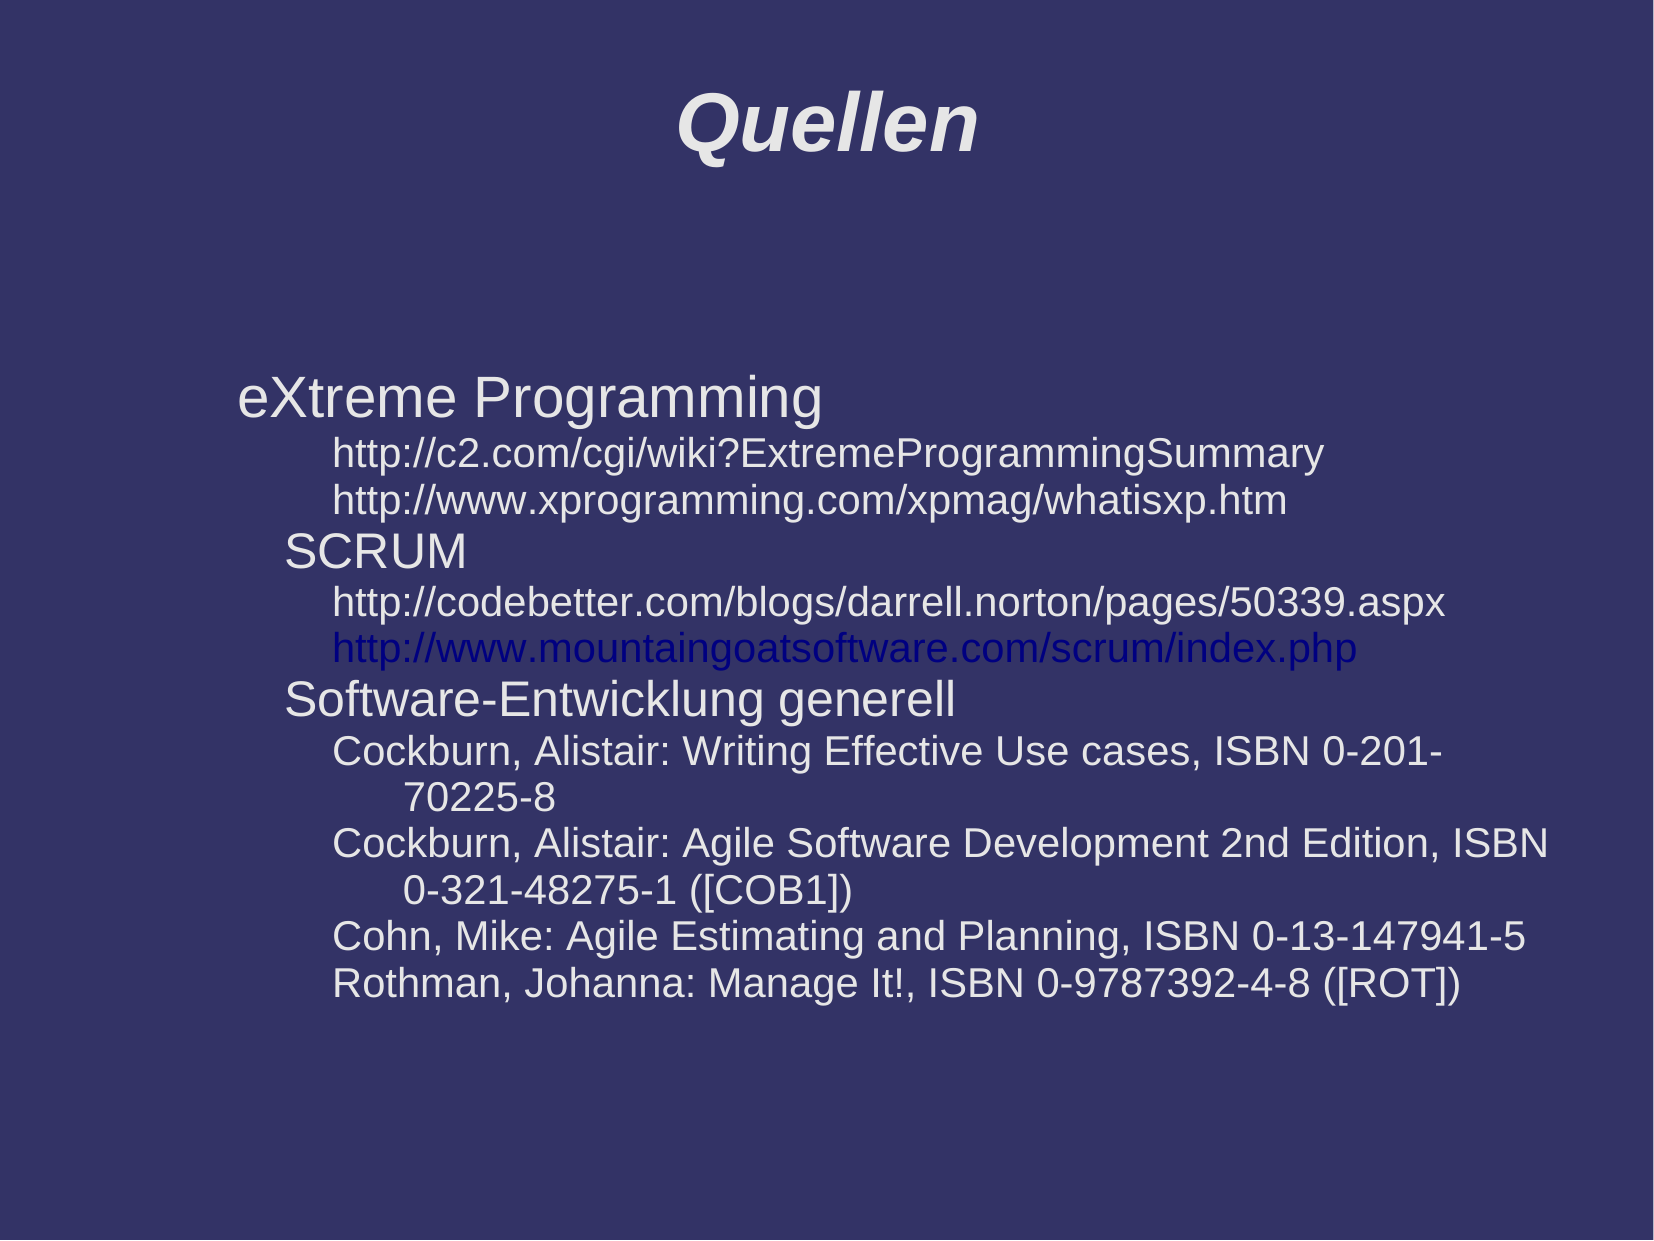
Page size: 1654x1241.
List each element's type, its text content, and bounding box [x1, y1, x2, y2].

list eXtreme Programming http://c2.com/cgi/wiki?ExtremeProgrammingSummary http://www.xprogramming.com/xpmag/whatisxp.htm SCRUM http://codebetter.com/blogs/darrell.norton/pages/50339.aspx http://www.mountaingoatsoftware.com/scrum/index.php Software-Entwicklung generell Cockburn, Alistair: Writing Effective Use cases, ISBN 0-201-70225-8 Cockburn, Alistair: Agile Software Development 2nd Edition, ISBN 0-321-48275-1 ([COB1]) Cohn, Mike: Agile Estimating and Planning, ISBN 0-13-147941-5 Rothman, Johanna: Manage It!, ISBN 0-9787392-4-8 ([ROT]) [178, 364, 1570, 1147]
title Quellen [121, 19, 1534, 227]
